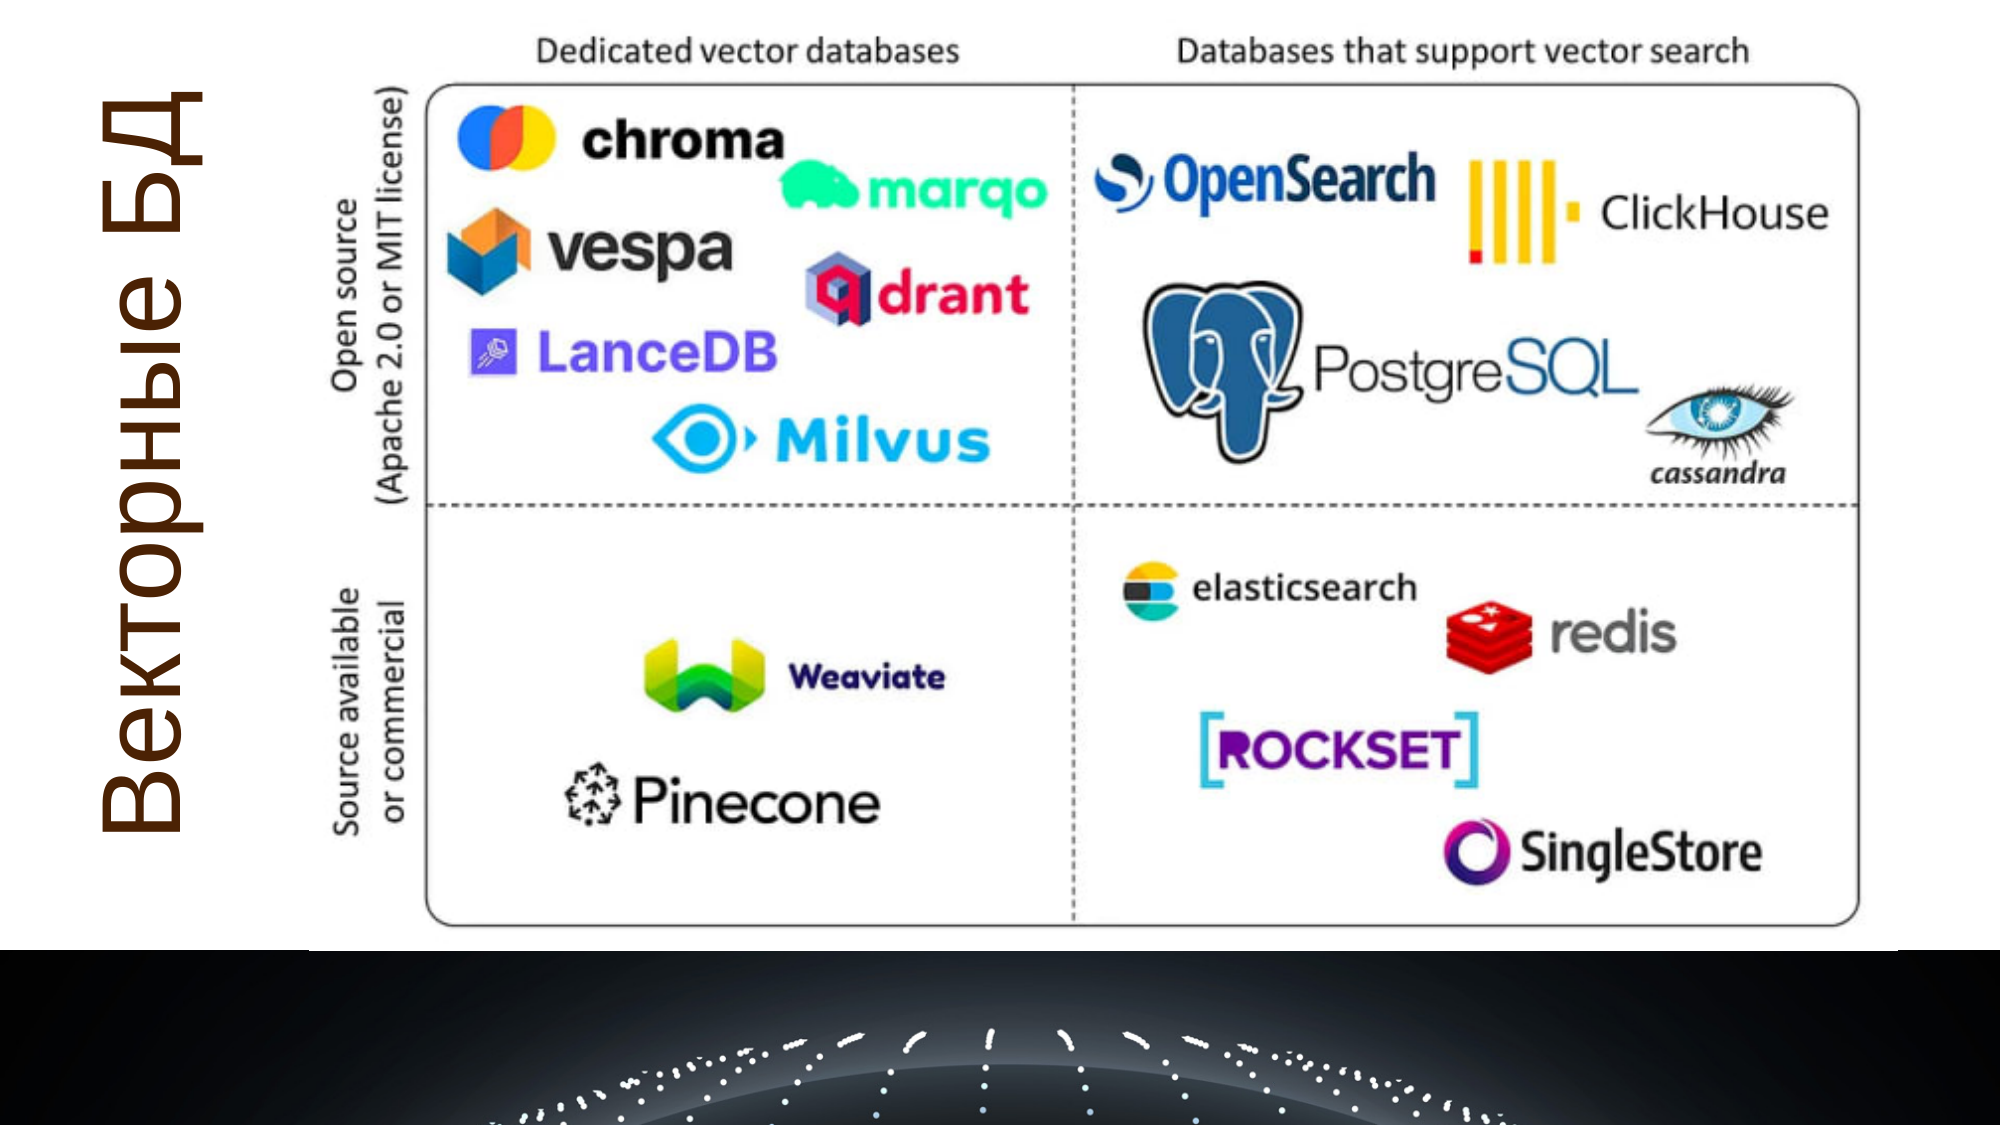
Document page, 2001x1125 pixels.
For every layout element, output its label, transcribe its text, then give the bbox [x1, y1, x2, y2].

picture [0, 5, 2000, 1125]
text_box Векторные БД [70, 59, 249, 857]
